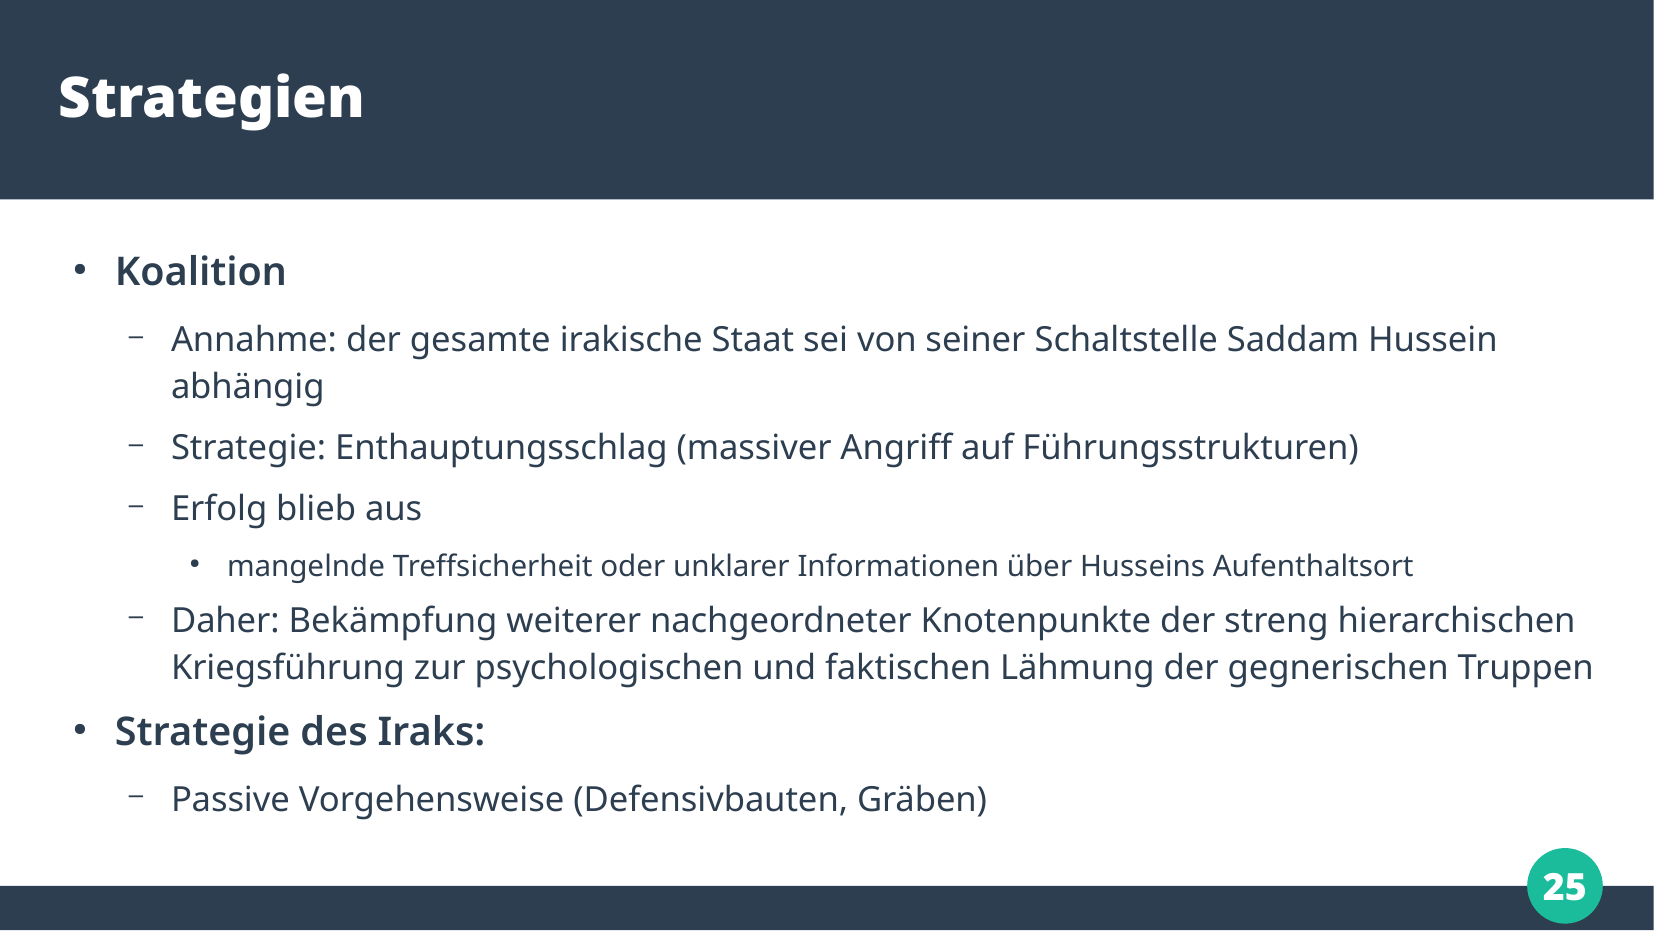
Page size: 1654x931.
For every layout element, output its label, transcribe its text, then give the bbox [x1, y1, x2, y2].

title Strategien [59, 37, 1595, 155]
list Koalition Annahme: der gesamte irakische Staat sei von seiner Schaltstelle Saddam Hussein abhängig Strategie: Enthauptungsschlag (massiver Angriff auf Führungsstrukturen) Erfolg blieb aus mangelnde Treffsicherheit oder unklarer Informationen über Husseins Aufenthaltsort Daher: Bekämpfung weiterer nachgeordneter Knotenpunkte der streng hierarchischen Kriegsführung zur psychologischen und faktischen Lähmung der gegnerischen Truppen Strategie des Iraks: Passive Vorgehensweise (Defensivbauten, Gräben) [59, 243, 1595, 864]
